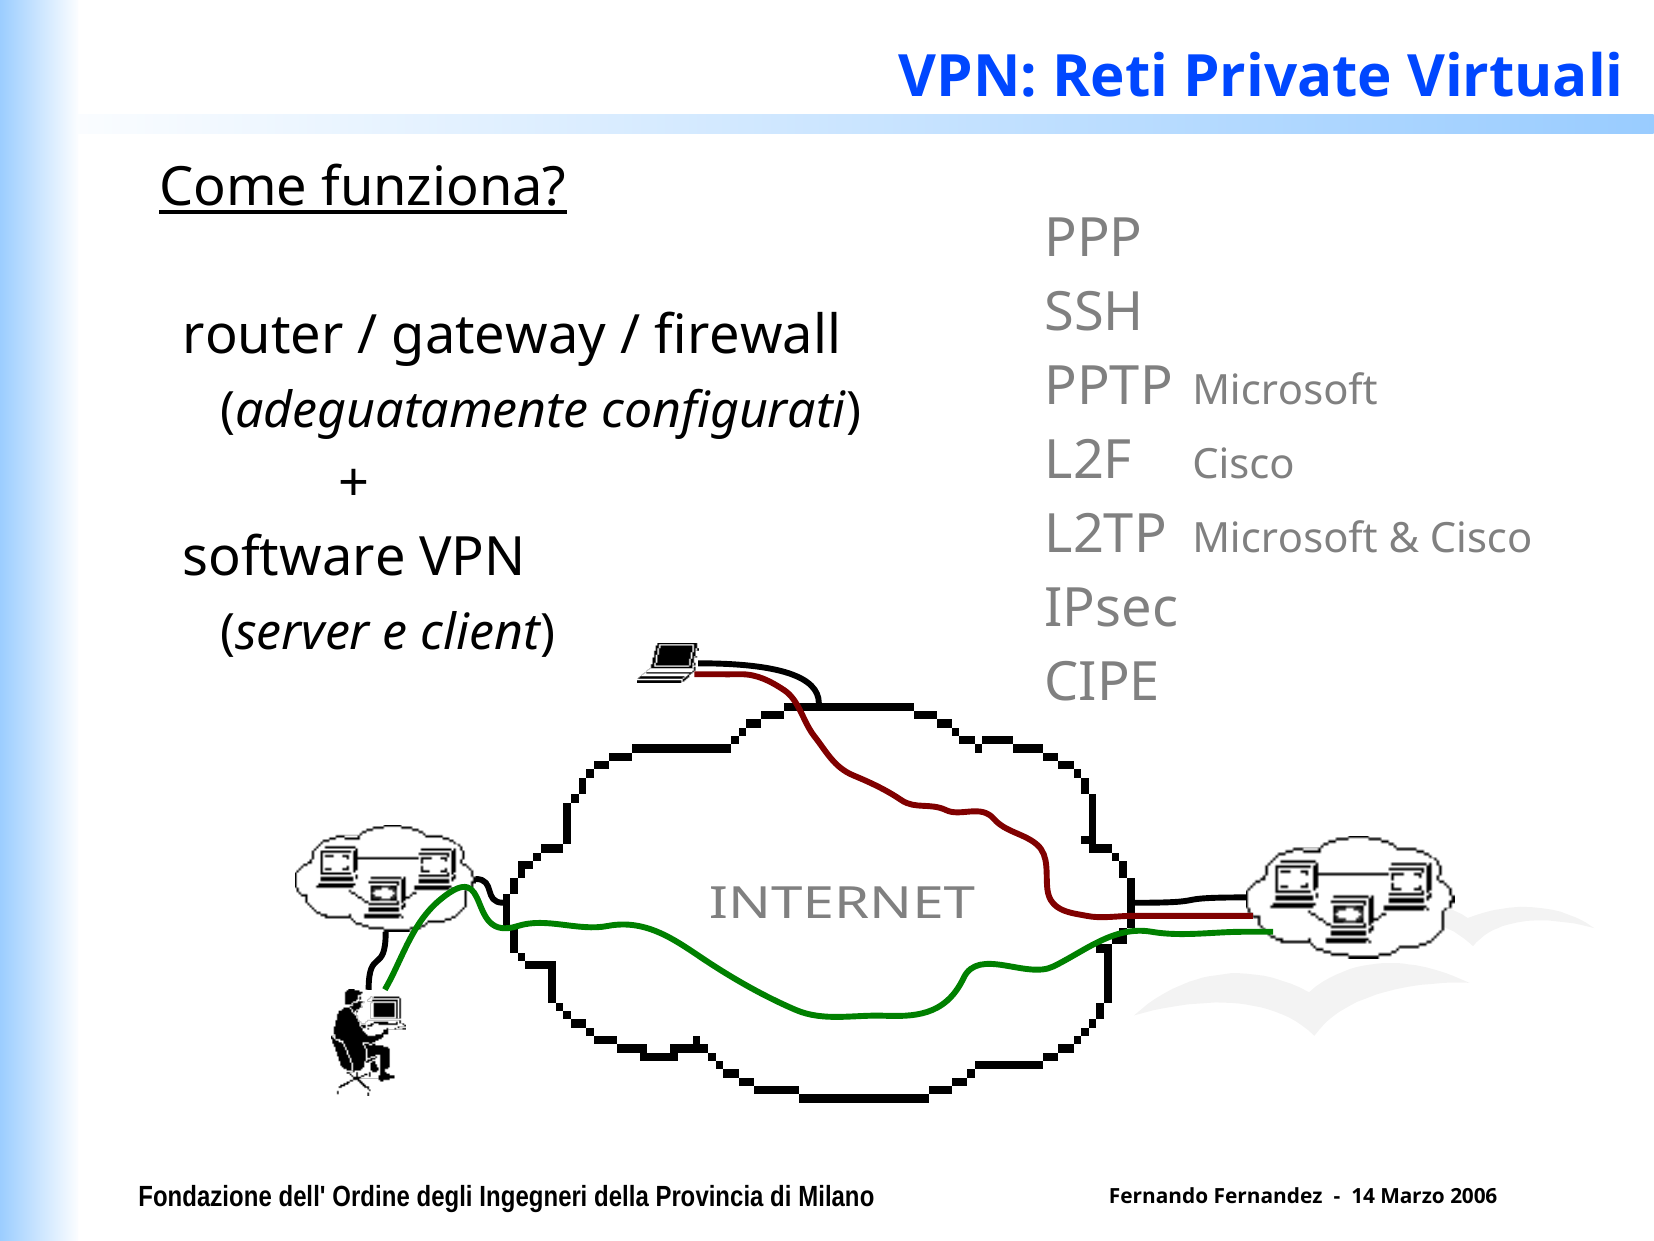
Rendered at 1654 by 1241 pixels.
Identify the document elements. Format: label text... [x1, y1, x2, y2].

list PPP SSH PPTP Microsoft L2F Cisco L2TP Microsoft & Cisco IPsec CIPE [1044, 124, 1623, 712]
picture [331, 989, 406, 1096]
picture [637, 643, 699, 683]
title VPN: Reti Private Virtuali [85, 0, 1654, 148]
picture [418, 890, 476, 932]
list Come funziona? router / gateway / firewall (adeguatamente configurati) + software VPN (server e client) [111, 147, 1632, 1123]
picture [295, 825, 476, 932]
picture [1246, 836, 1455, 959]
text_box INTERNET [708, 870, 976, 932]
